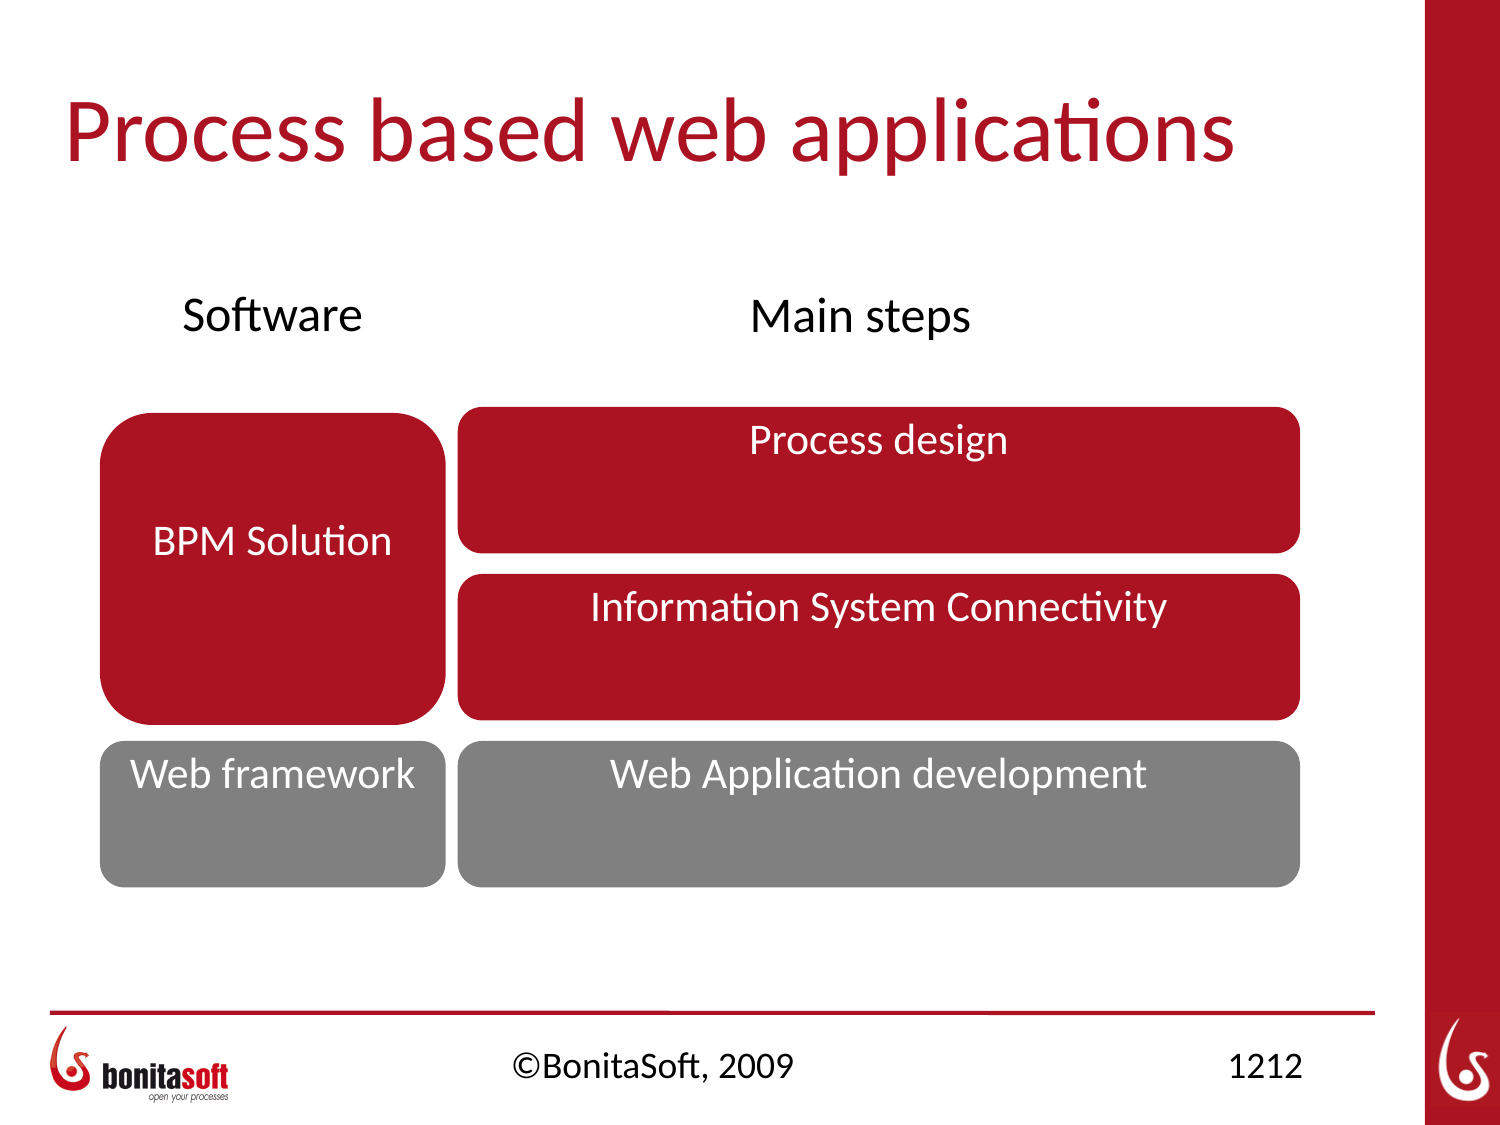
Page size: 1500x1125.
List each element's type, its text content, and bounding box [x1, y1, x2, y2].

text_box Web framework [99, 740, 446, 888]
slide_number <numéro><numéro> [1212, 1042, 1375, 1103]
text_box BPM Solution [99, 412, 446, 725]
text_box Information System Connectivity [457, 573, 1301, 721]
text_box Software [99, 286, 446, 363]
footer ©BonitaSoft, 2009 [487, 1042, 1175, 1103]
text_box Web Application development [457, 740, 1301, 888]
text_box Main steps [687, 287, 1034, 364]
text_box Process design [457, 406, 1301, 554]
title Process based web applications [50, 45, 1375, 233]
picture [1430, 1012, 1500, 1107]
picture [50, 1026, 228, 1103]
